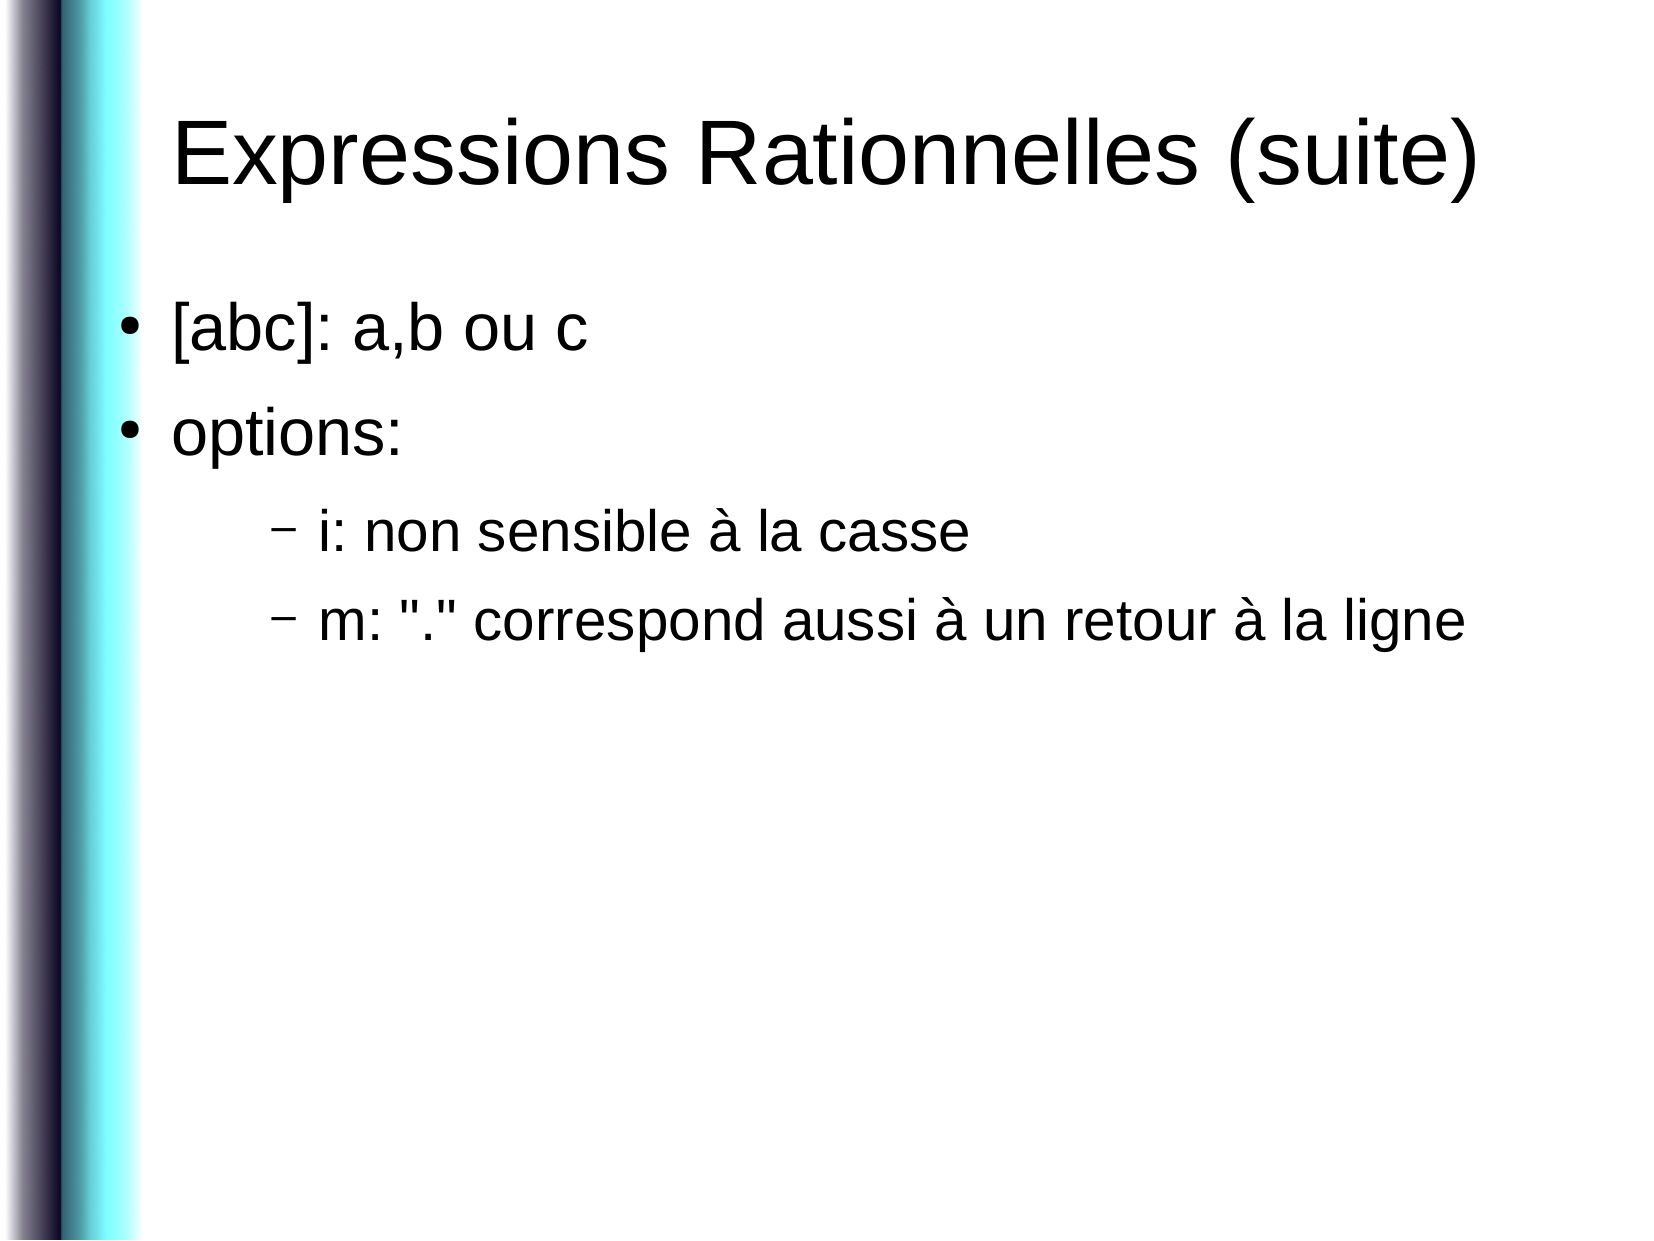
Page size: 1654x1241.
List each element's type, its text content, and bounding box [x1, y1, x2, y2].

list [abc]: a,b ou c options: i: non sensible à la casse m: "." correspond aussi à un retour à la ligne [82, 290, 1571, 1109]
picture [0, 0, 1654, 1240]
title Expressions Rationnelles (suite) [82, 49, 1571, 257]
